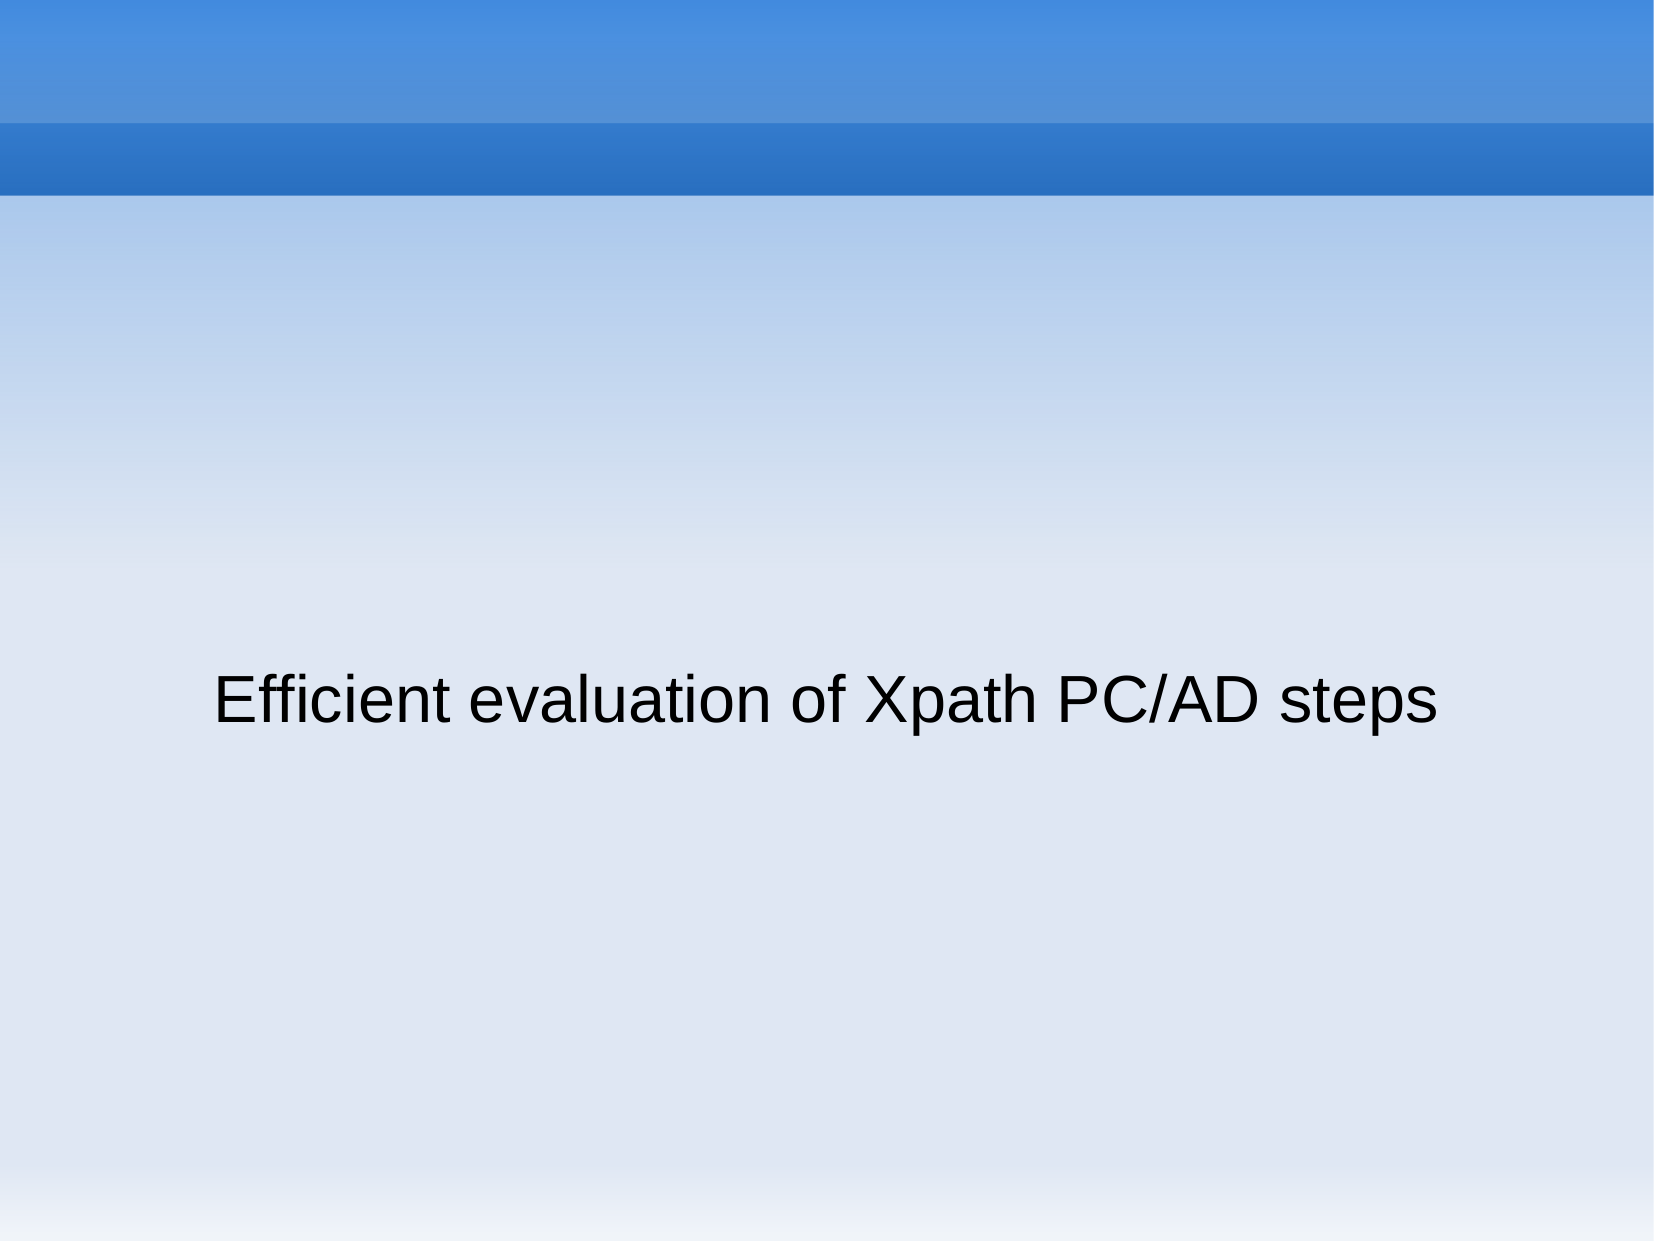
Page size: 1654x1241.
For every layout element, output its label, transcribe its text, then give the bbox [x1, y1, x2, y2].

picture [0, 0, 1654, 1241]
subtitle Efficient evaluation of Xpath PC/AD steps [82, 297, 1571, 1102]
